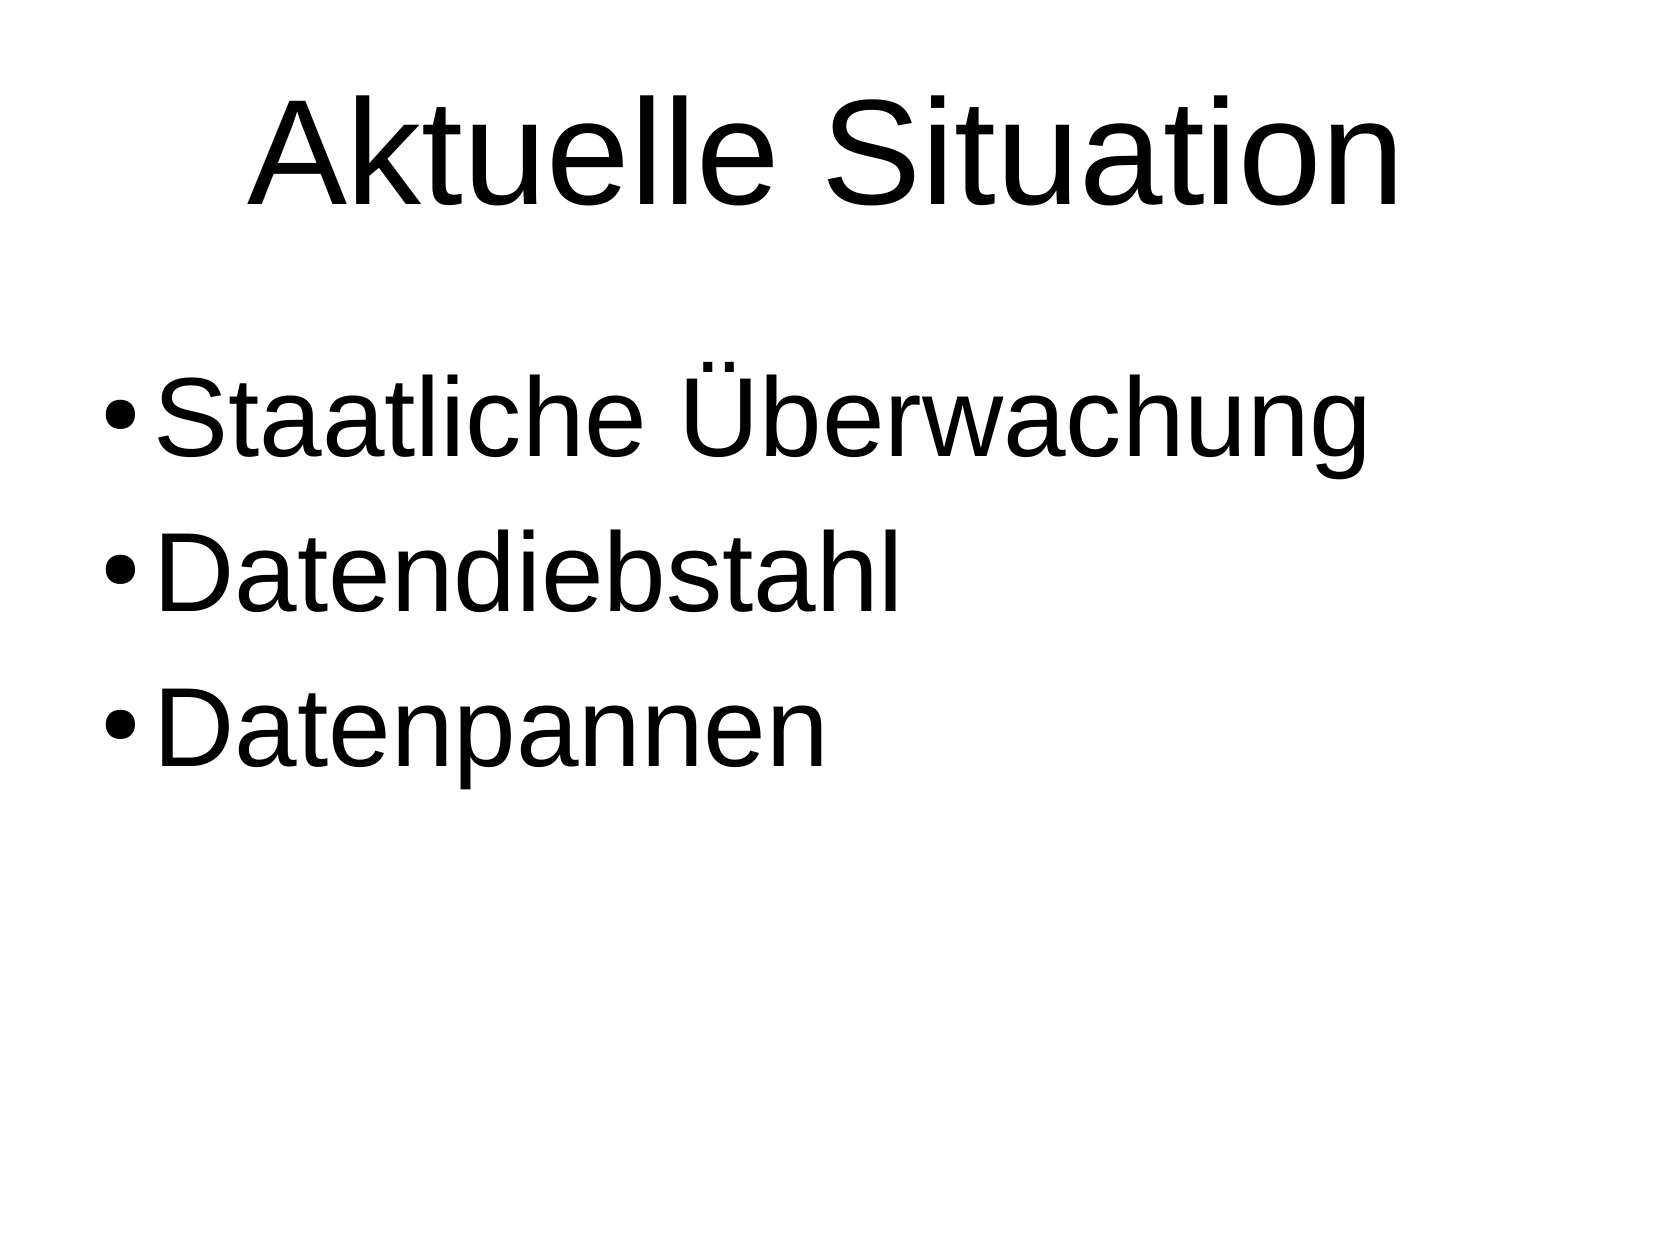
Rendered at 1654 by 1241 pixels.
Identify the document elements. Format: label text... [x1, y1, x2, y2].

title Aktuelle Situation [82, 49, 1571, 257]
list Staatliche Überwachung Datendiebstahl Datenpannen [82, 354, 1571, 1074]
